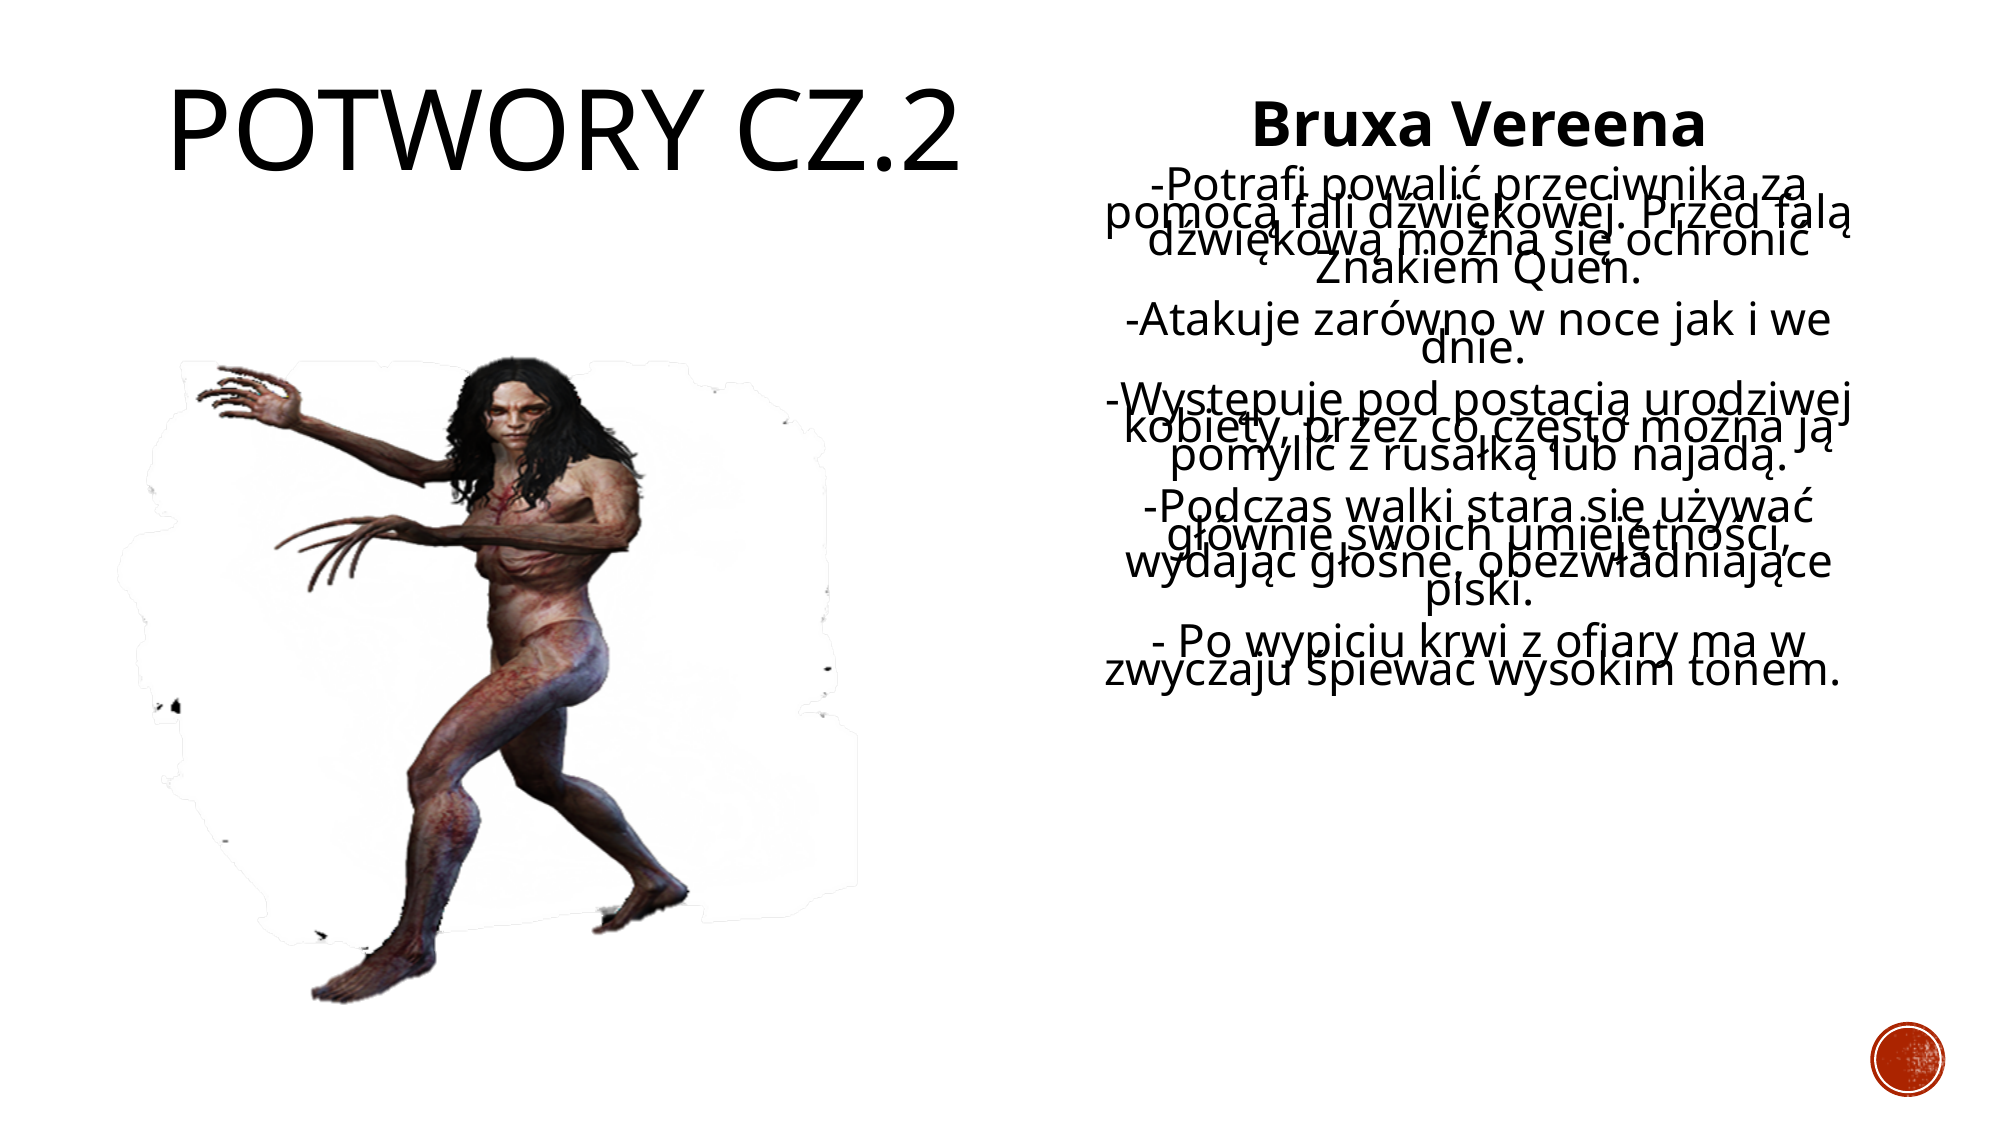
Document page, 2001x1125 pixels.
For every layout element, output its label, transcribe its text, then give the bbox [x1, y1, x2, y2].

title Potwory cz.2 [0, 2, 1390, 267]
picture [1, 321, 957, 1013]
list Bruxa Vereena -Potrafi powalić przeciwnika za pomocą fali dźwiękowej. Przed falą dźwiękową można się ochronić Znakiem Quen. -Atakuje zarówno w noce jak i we dnie. -Występuje pod postacią urodziwej kobiety, przez co często można ją pomylić z rusałką lub najadą. -Podczas walki stara się używać głównie swoich umiejętności, wydając głośne, obezwładniające piski. - Po wypiciu krwi z ofiary ma w zwyczaju śpiewać wysokim tonem. [1089, 108, 1870, 762]
